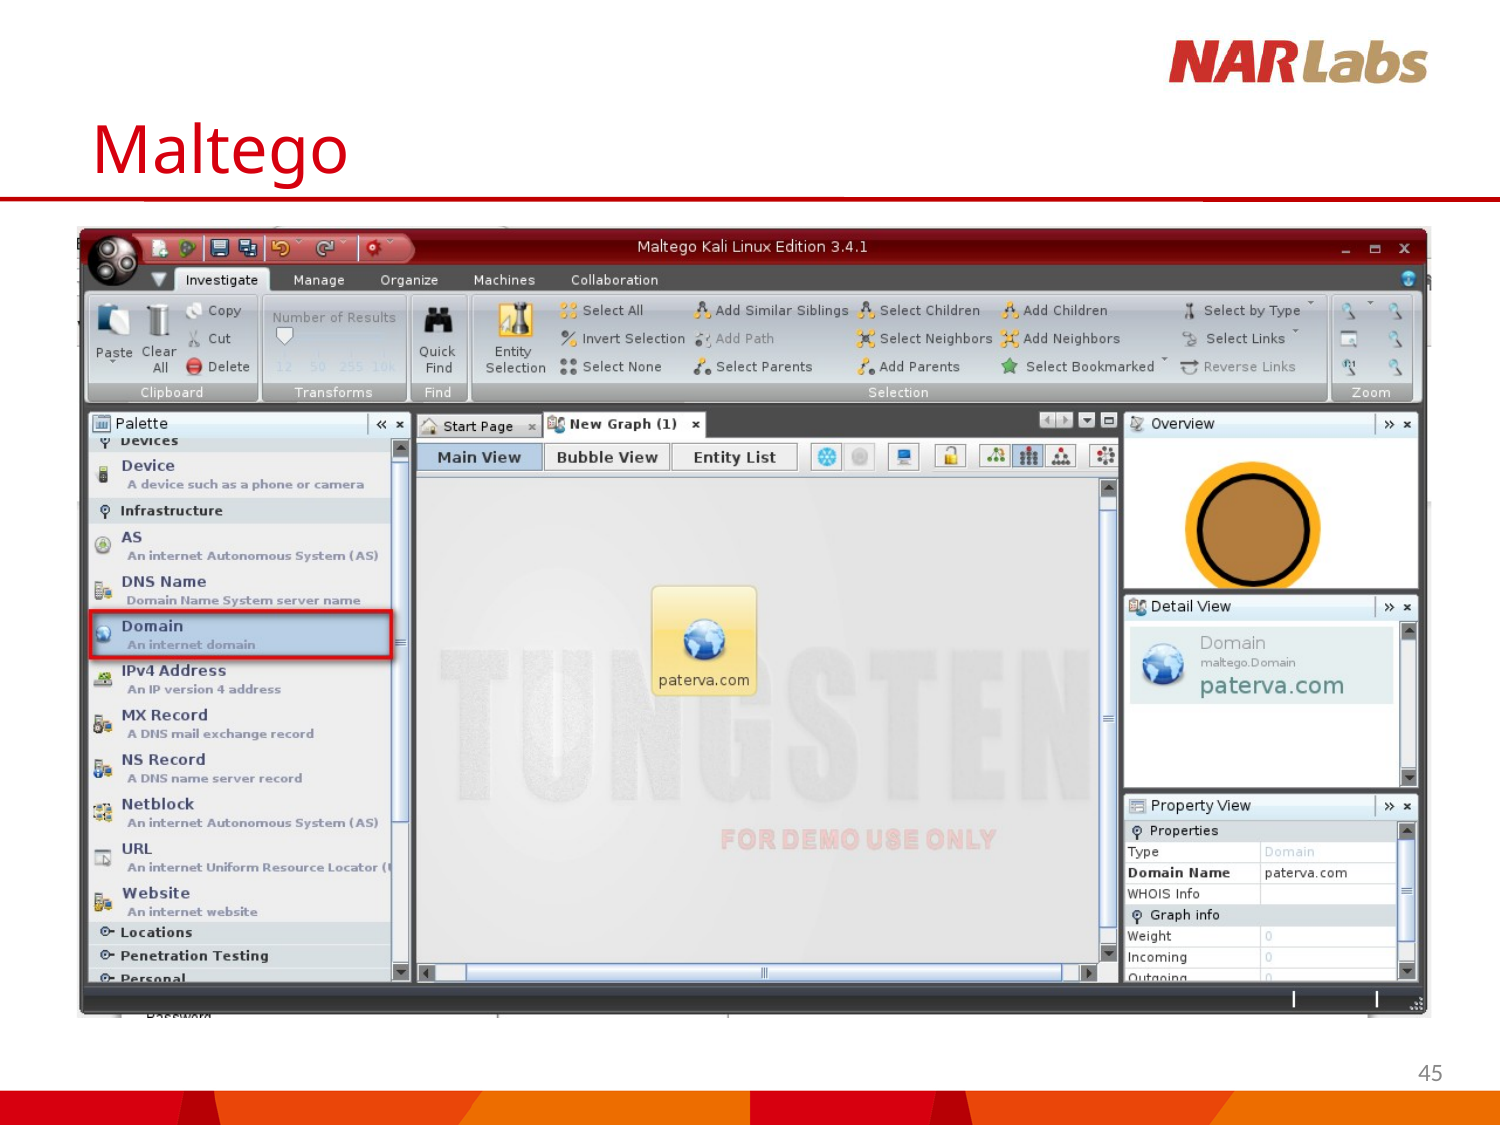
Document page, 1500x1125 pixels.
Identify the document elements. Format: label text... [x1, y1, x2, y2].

text_box [77, 226, 1431, 1017]
text_box 41 [1414, 1056, 1448, 1090]
title Maltego [89, 107, 1411, 189]
